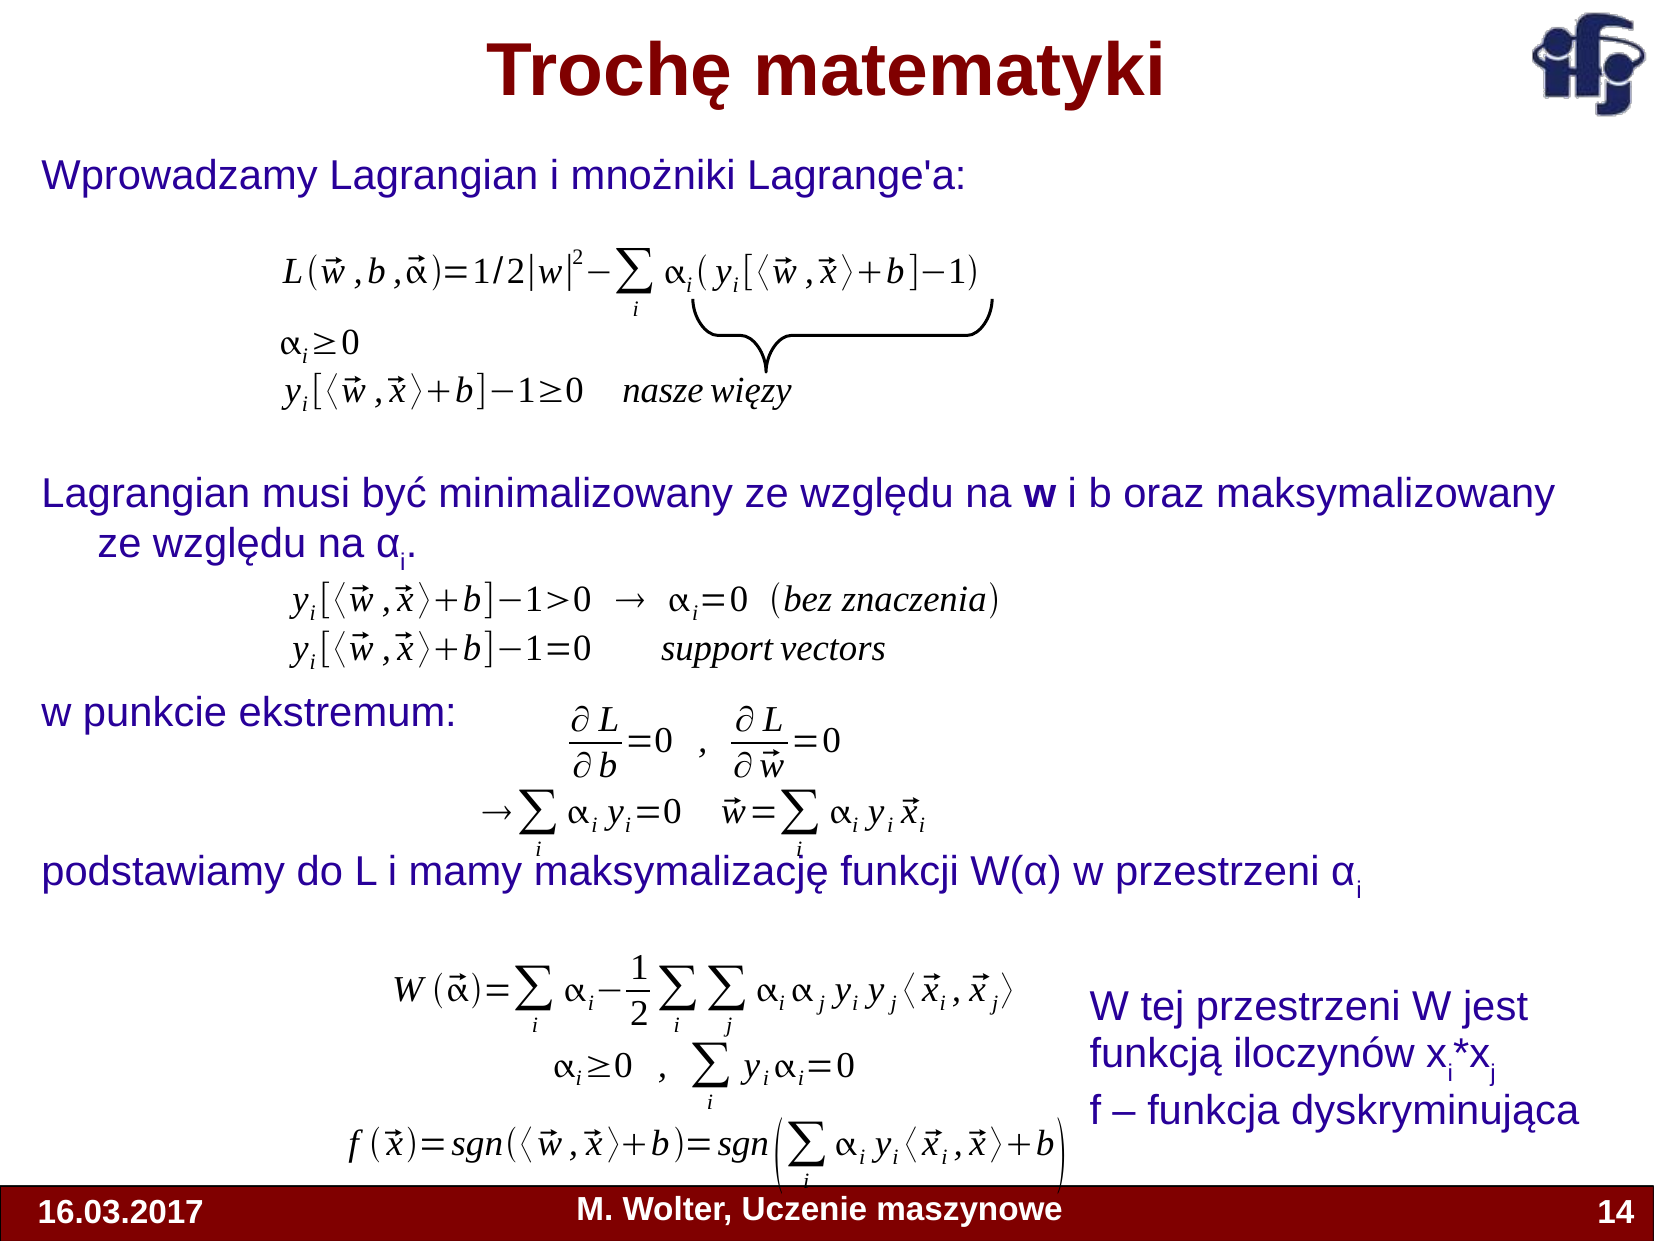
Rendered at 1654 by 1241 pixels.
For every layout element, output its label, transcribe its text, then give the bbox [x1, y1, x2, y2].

picture [1525, 0, 1654, 129]
title Trochę matematyki [82, 20, 1571, 111]
text_box W tej przestrzeni W jest funkcją iloczynów xi*xj f – funkcja dyskryminująca [1074, 975, 1654, 1158]
chart [272, 245, 986, 417]
chart [332, 699, 1075, 1197]
chart [280, 578, 1007, 674]
list Wprowadzamy Lagrangian i mnożniki Lagrange'a: Lagrangian musi być minimalizowany ze względu na w i b oraz maksymalizowany ze względu na αi. w punkcie ekstremum: podstawiamy do L i mamy maksymalizację funkcji W(α) w przestrzeni αi [41, 147, 1592, 1127]
